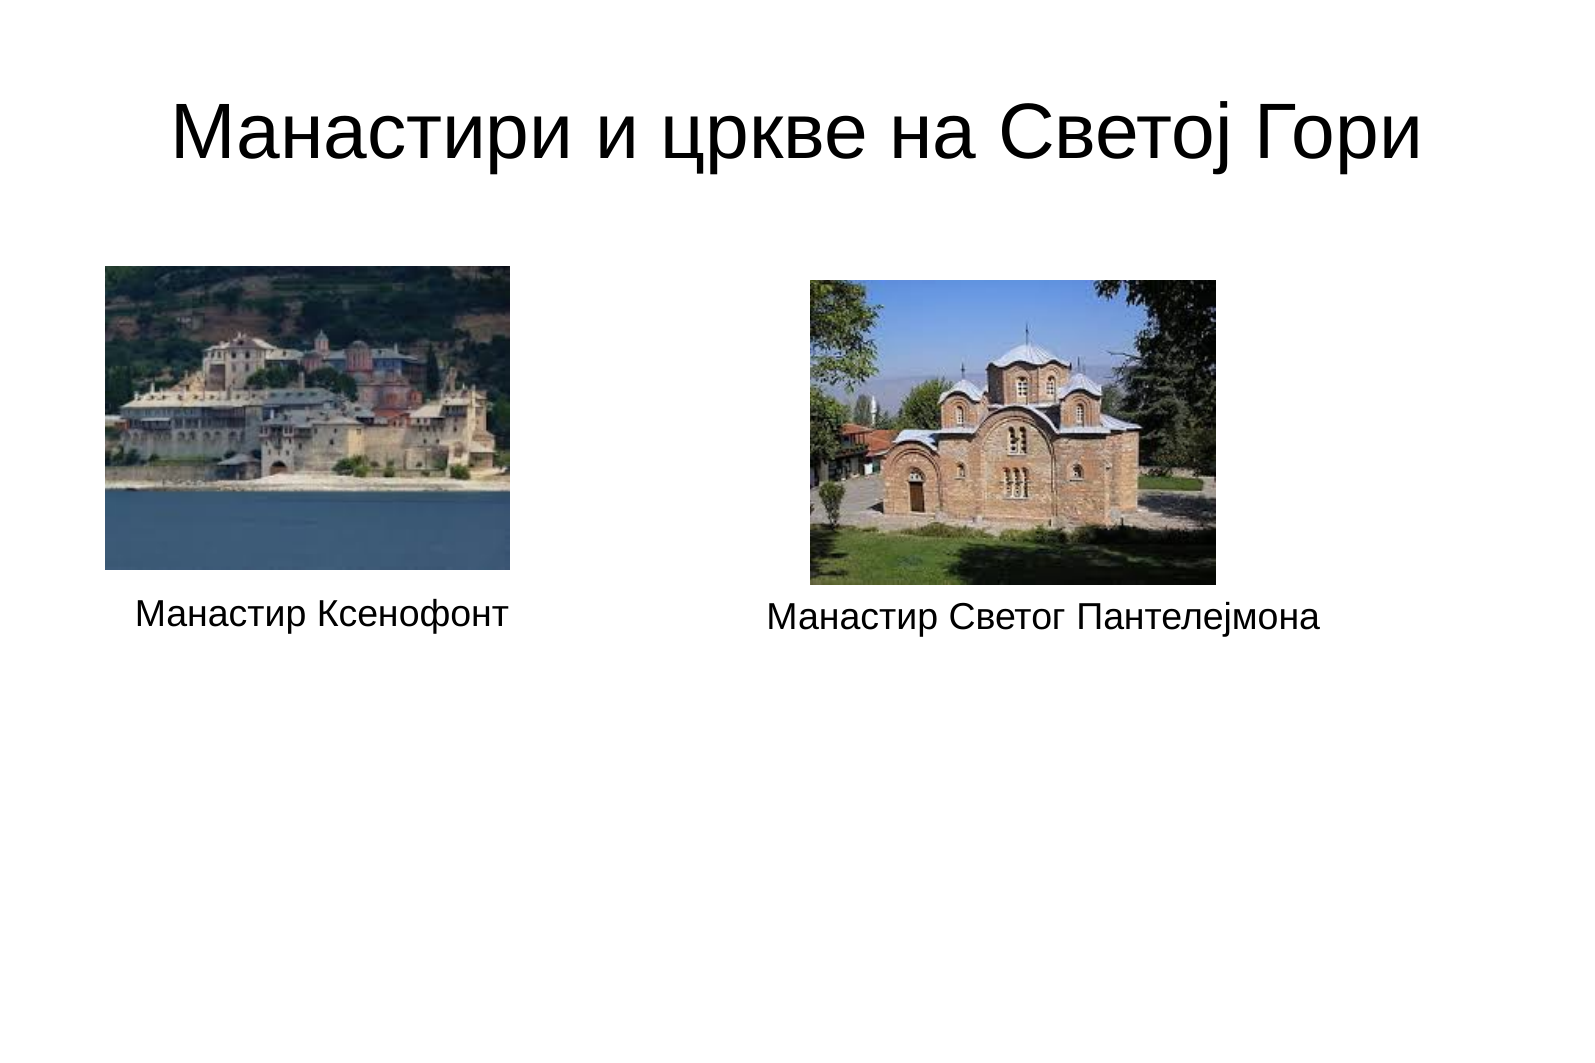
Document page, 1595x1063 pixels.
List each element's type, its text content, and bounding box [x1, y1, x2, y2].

picture [810, 280, 1216, 586]
text_box Манастир Светог Пантелејмона [751, 588, 1336, 646]
text_box Манастир Ксенофонт [120, 585, 525, 642]
title Манастири и цркве на Светој Гори [79, 42, 1515, 220]
picture [105, 266, 510, 571]
